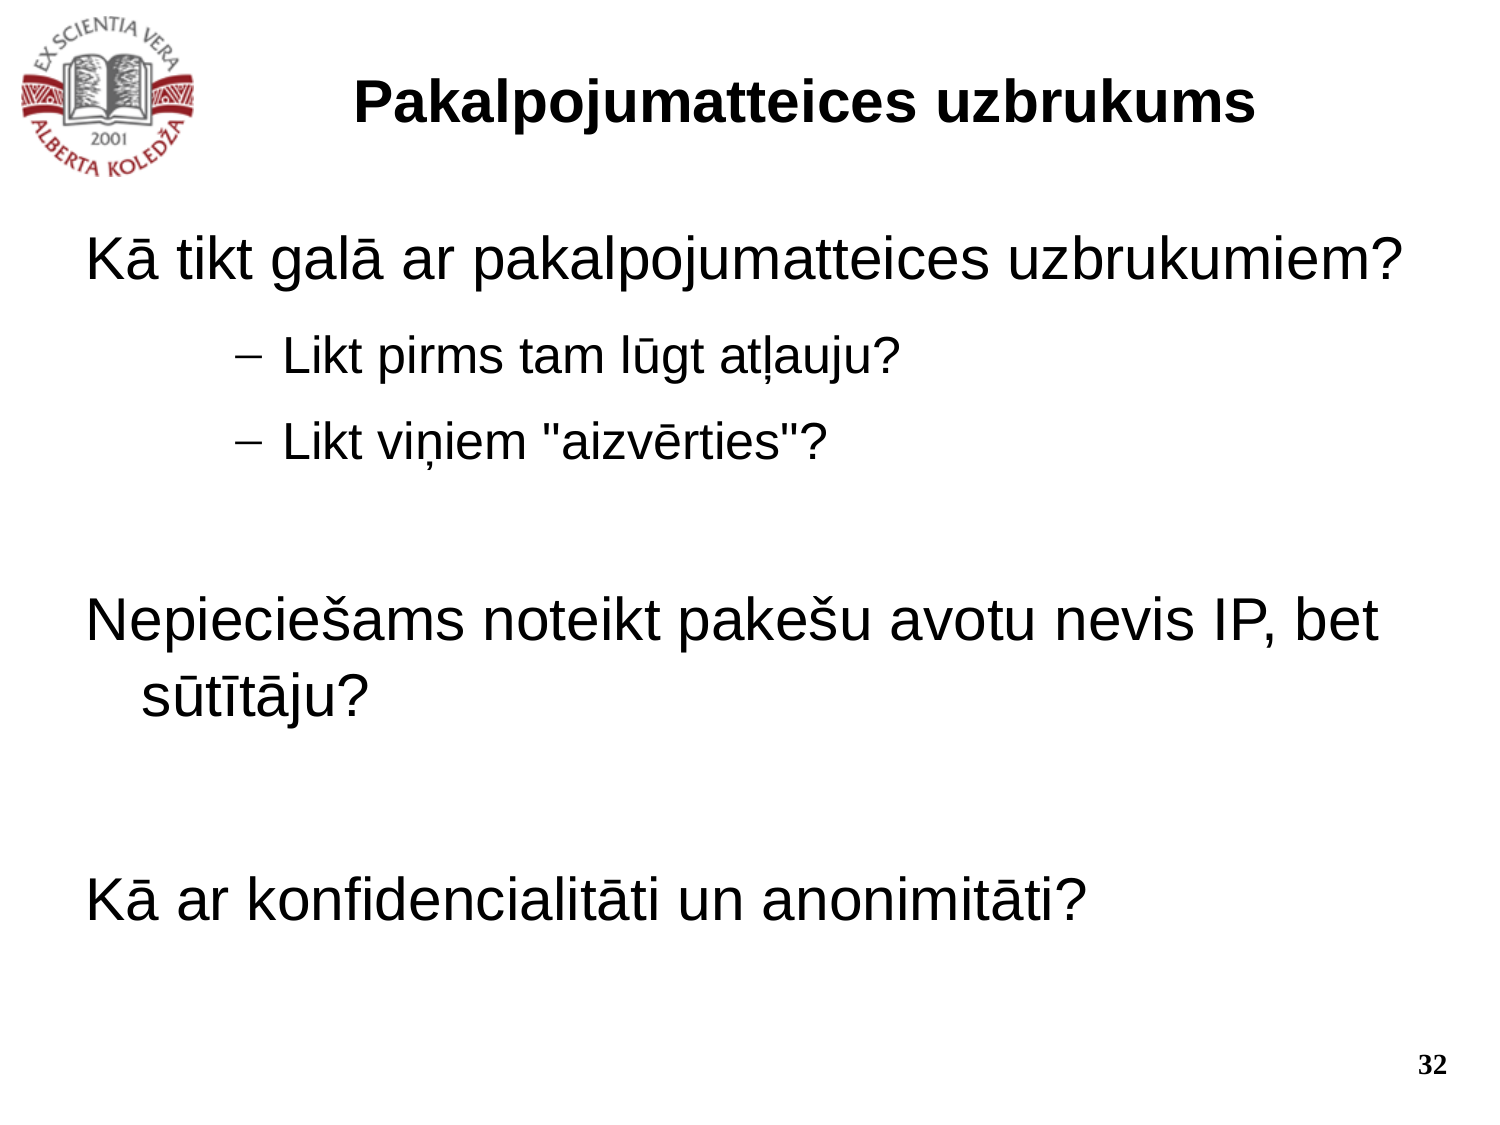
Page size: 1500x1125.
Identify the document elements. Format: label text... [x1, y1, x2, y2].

list Kā tikt galā ar pakalpojumatteices uzbrukumiem? Likt pirms tam lūgt atļauju? Likt viņiem "aizvērties"? Nepieciešams noteikt pakešu avotu nevis IP, bet sūtītāju? Kā ar konfidencialitāti un anonimitāti? [85, 216, 1436, 959]
picture [21, 16, 194, 177]
title Pakalpojumatteices uzbrukums [187, 44, 1425, 150]
text_box <skaitlis> [1312, 1037, 1463, 1101]
